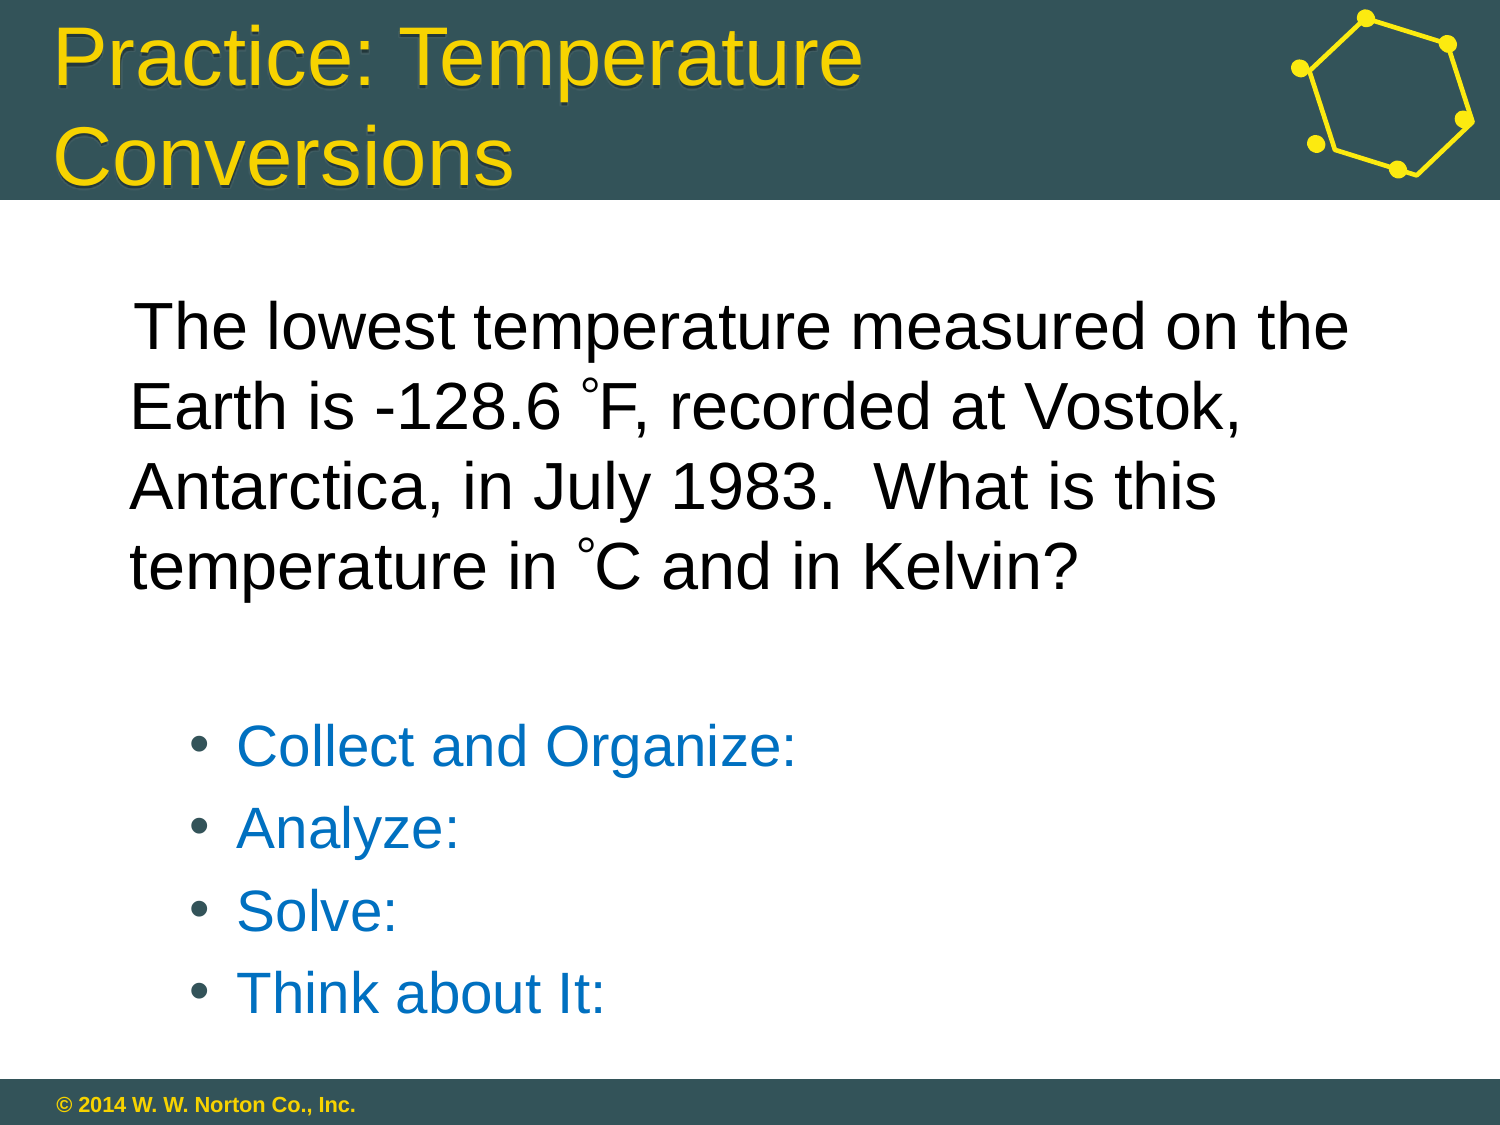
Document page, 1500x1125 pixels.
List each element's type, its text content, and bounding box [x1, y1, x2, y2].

list The lowest temperature measured on the Earth is -128.6 F, recorded at Vostok, Antarctica, in July 1983. What is this temperature in C and in Kelvin? Collect and Organize: Analyze: Solve: Think about It: [99, 275, 1425, 1013]
title Practice: Temperature Conversions [37, 14, 1225, 190]
